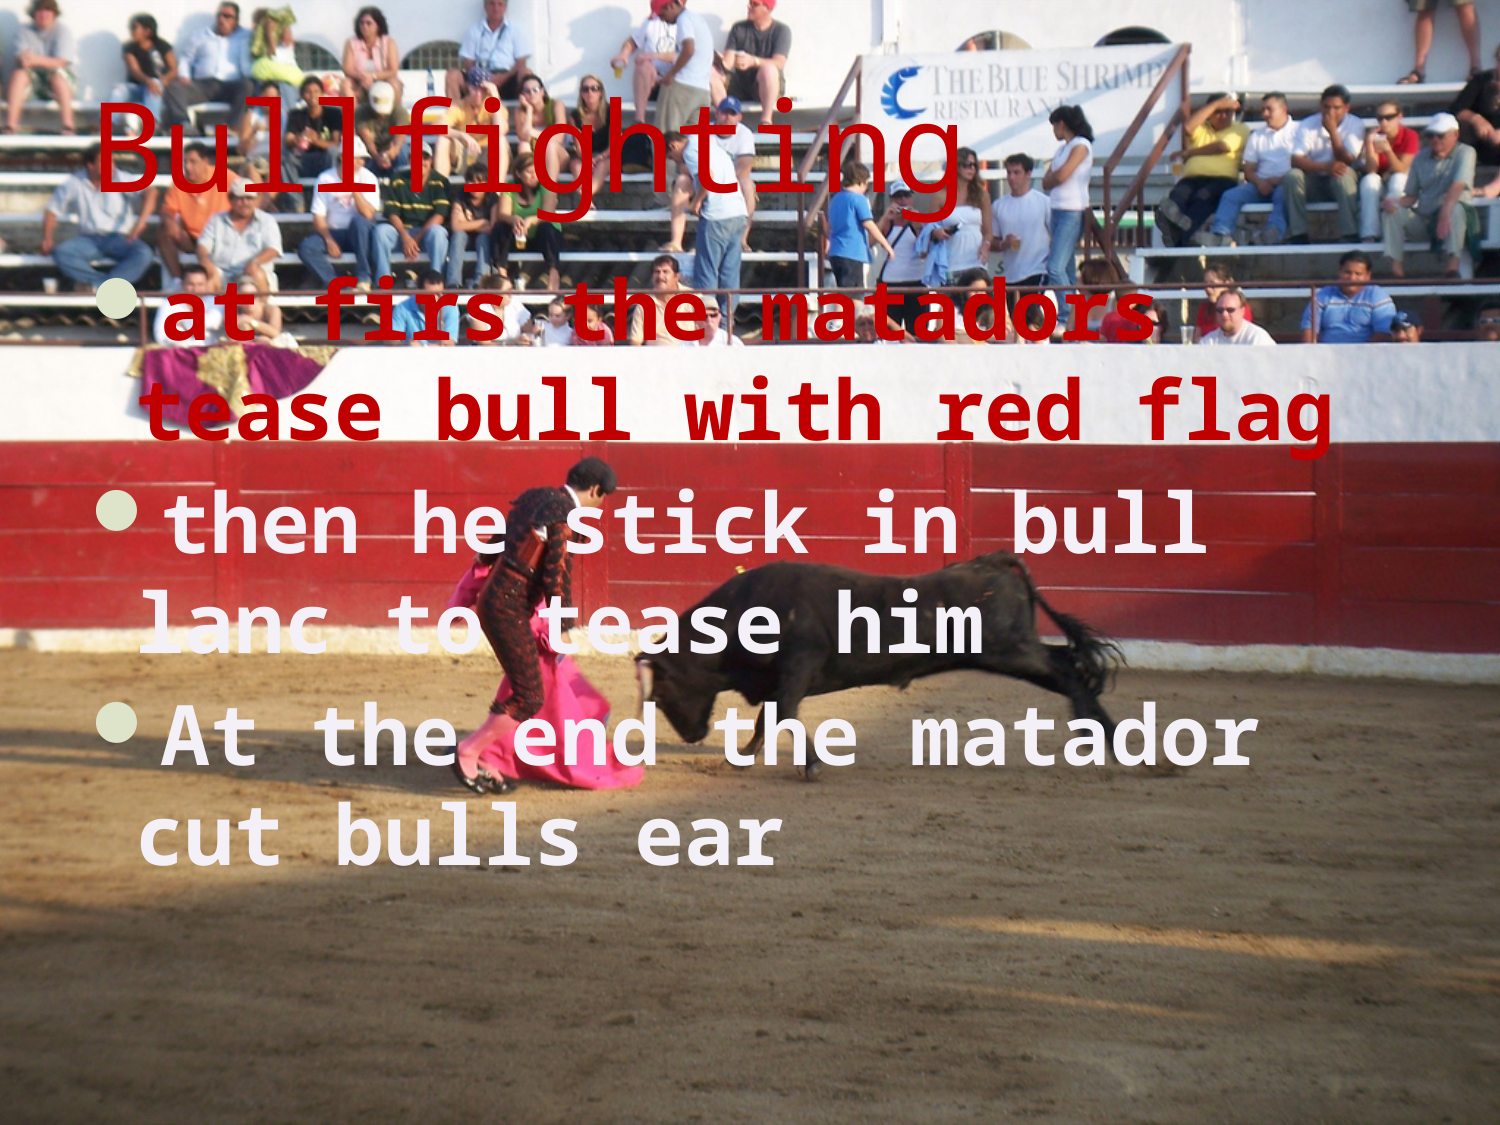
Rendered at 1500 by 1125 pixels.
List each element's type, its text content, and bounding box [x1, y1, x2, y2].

list at firs the matadors tease bull with red flag then he stick in bull lanc to tease him At the end the matador cut bulls ear [75, 249, 1425, 1000]
picture [0, 0, 1500, 1125]
title Bullfighting [75, 24, 1425, 225]
